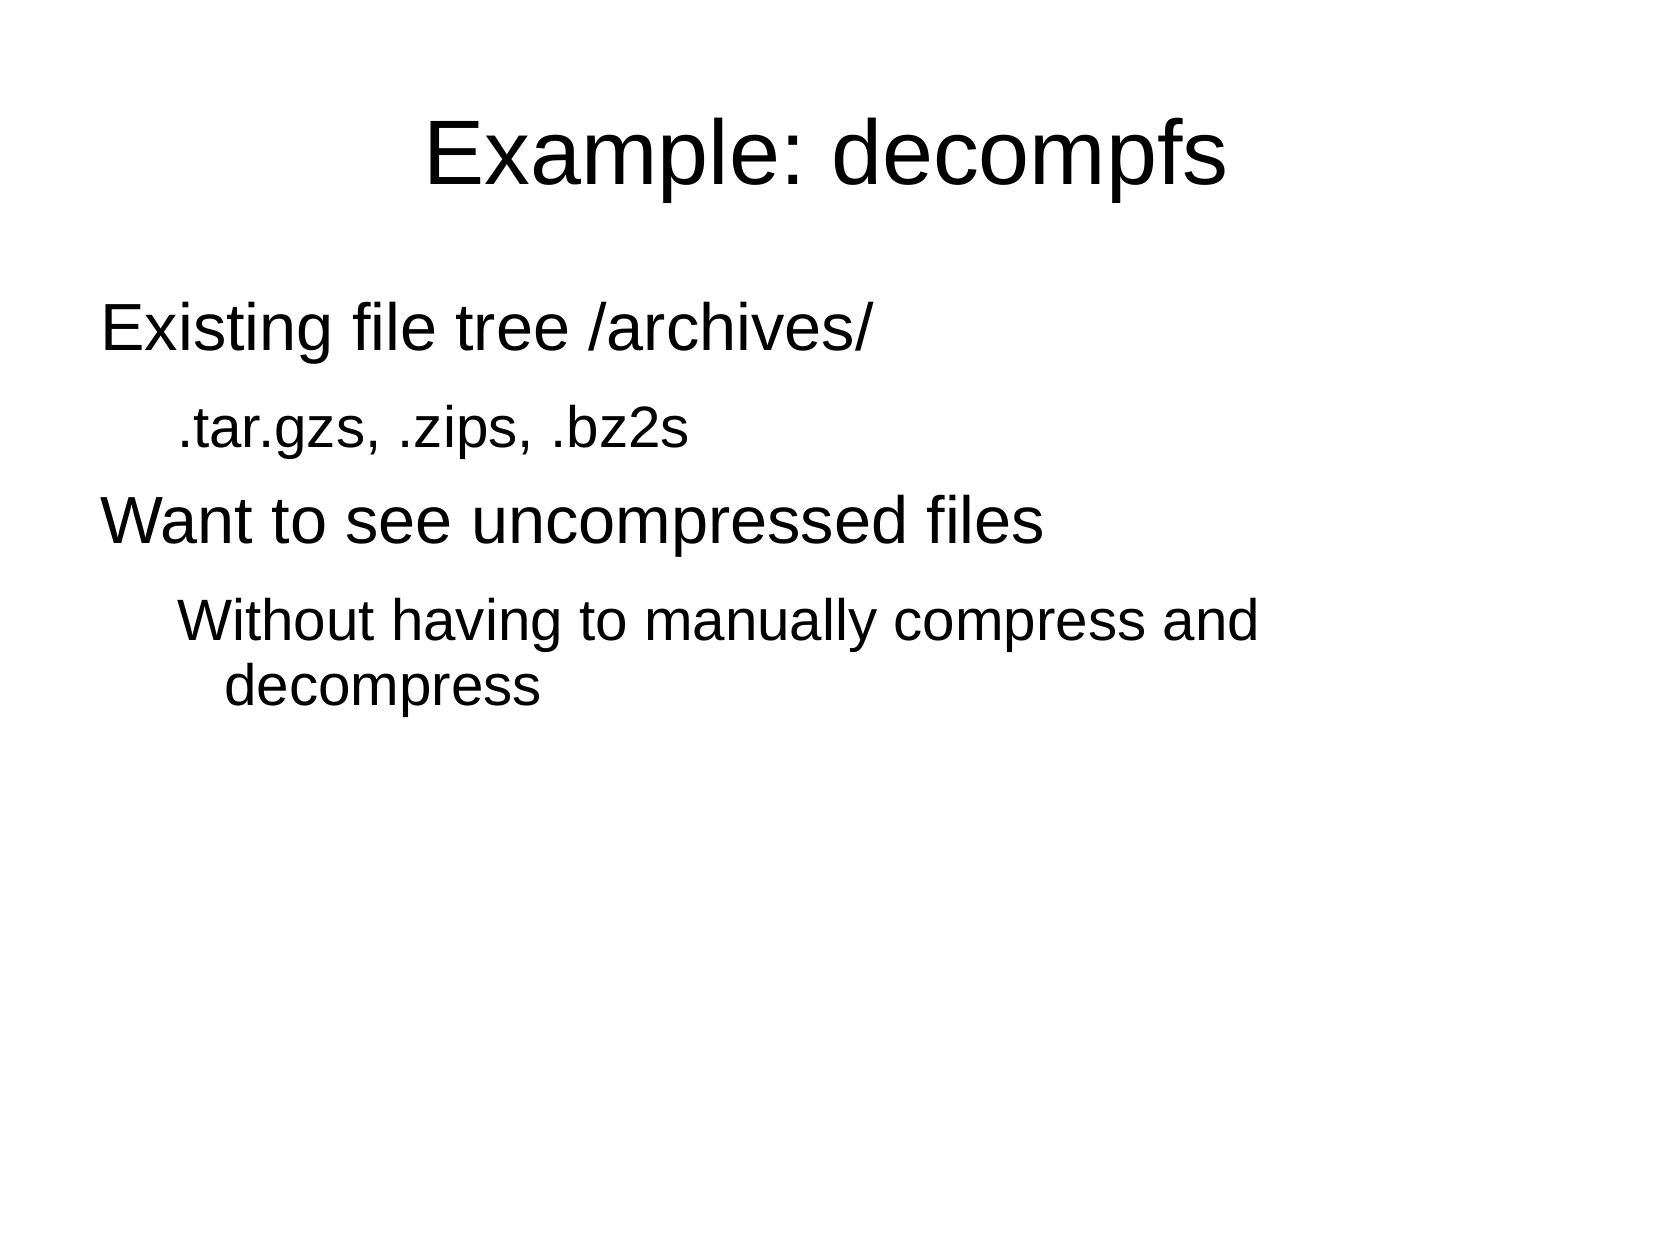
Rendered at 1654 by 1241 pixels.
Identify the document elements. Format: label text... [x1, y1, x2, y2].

list Existing file tree /archives/ .tar.gzs, .zips, .bz2s Want to see uncompressed files Without having to manually compress and decompress [82, 290, 1571, 1094]
title Example: decompfs [82, 56, 1571, 250]
